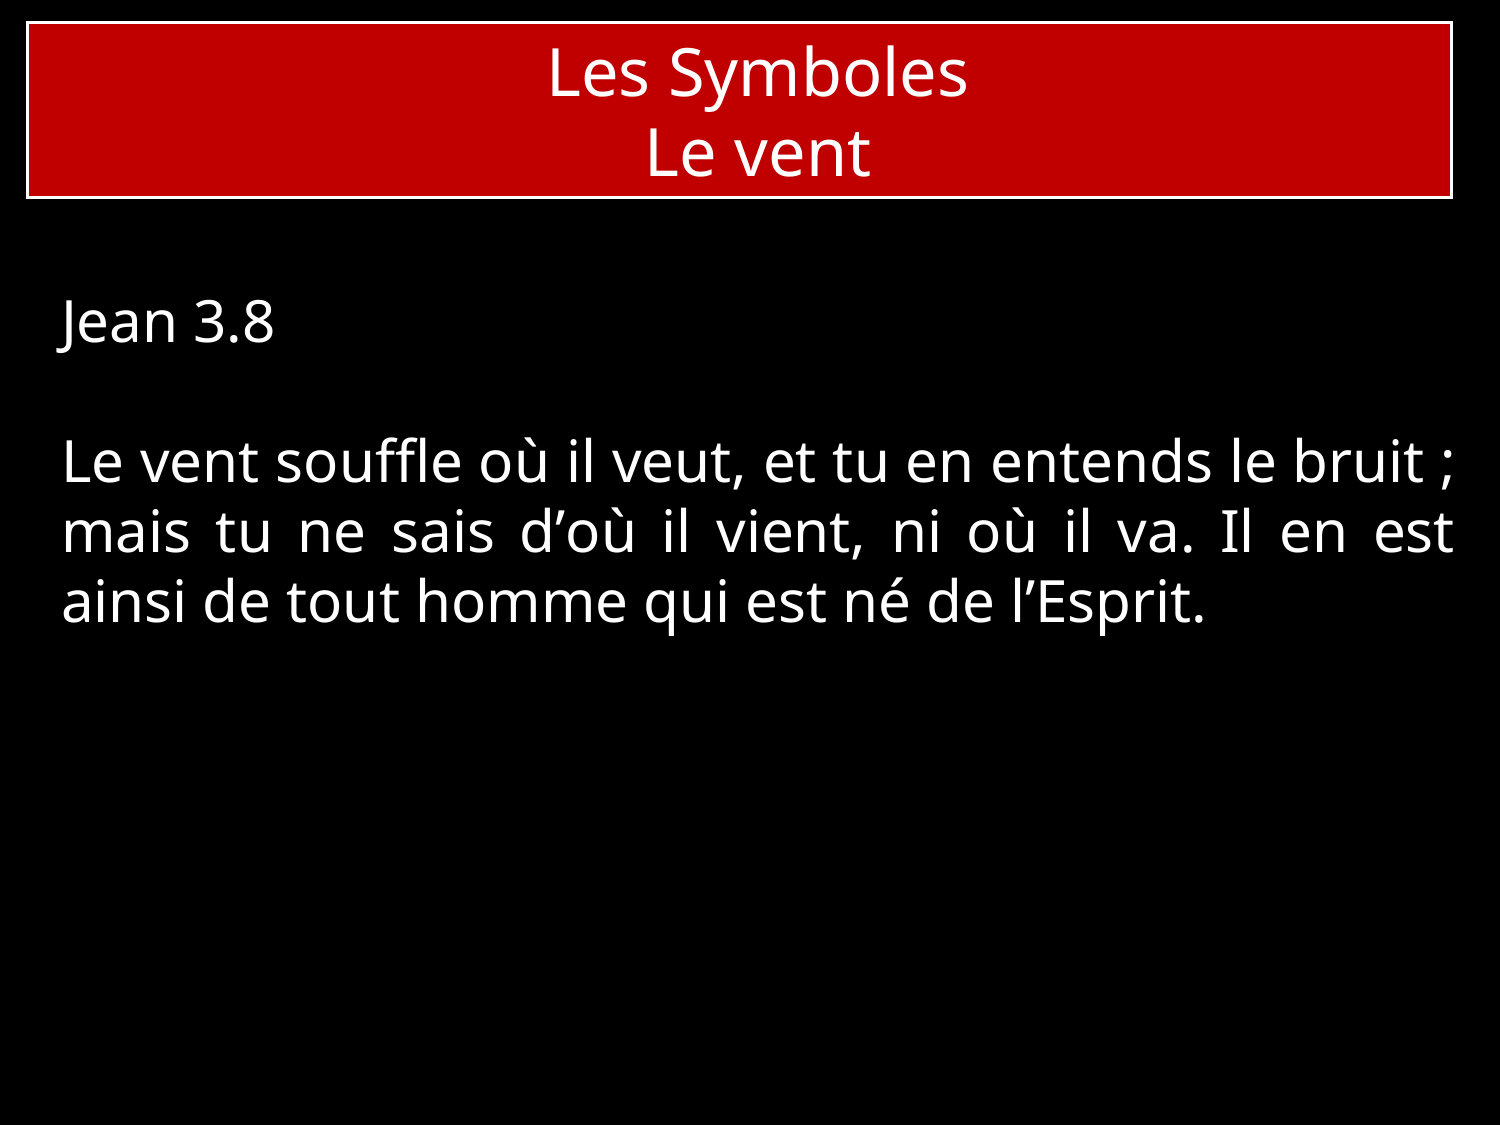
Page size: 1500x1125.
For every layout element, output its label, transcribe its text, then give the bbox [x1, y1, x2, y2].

text_box Les Symboles Le vent [27, 22, 1452, 198]
text_box Jean 3.8 Le vent souffle où il veut, et tu en entends le bruit ; mais tu ne sais d’où il vient, ni où il va. Il en est ainsi de tout homme qui est né de l’Esprit. [46, 276, 1471, 642]
